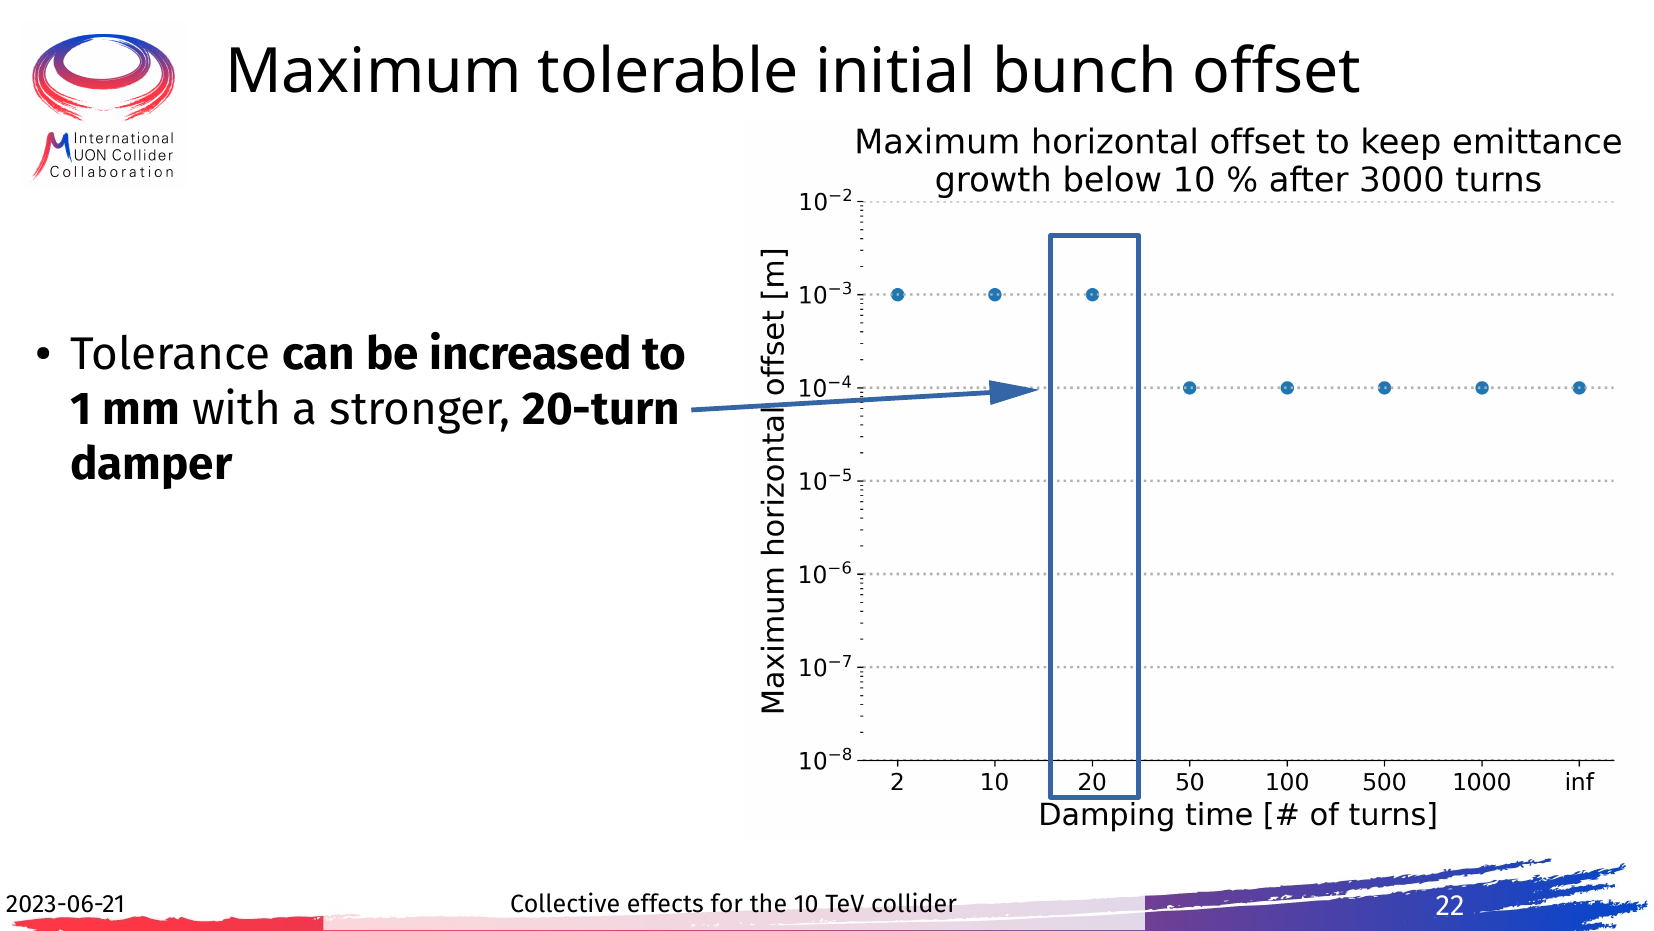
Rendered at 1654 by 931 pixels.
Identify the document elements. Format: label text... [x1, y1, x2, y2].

picture [723, 848, 1654, 931]
picture [0, 848, 323, 931]
text_box Tolerance can be increased to 1 mm with a stronger, 20-turn damper [20, 319, 723, 922]
picture [21, 21, 188, 189]
picture [742, 114, 1654, 840]
title Maximum tolerable initial bunch offset [225, 25, 1571, 188]
